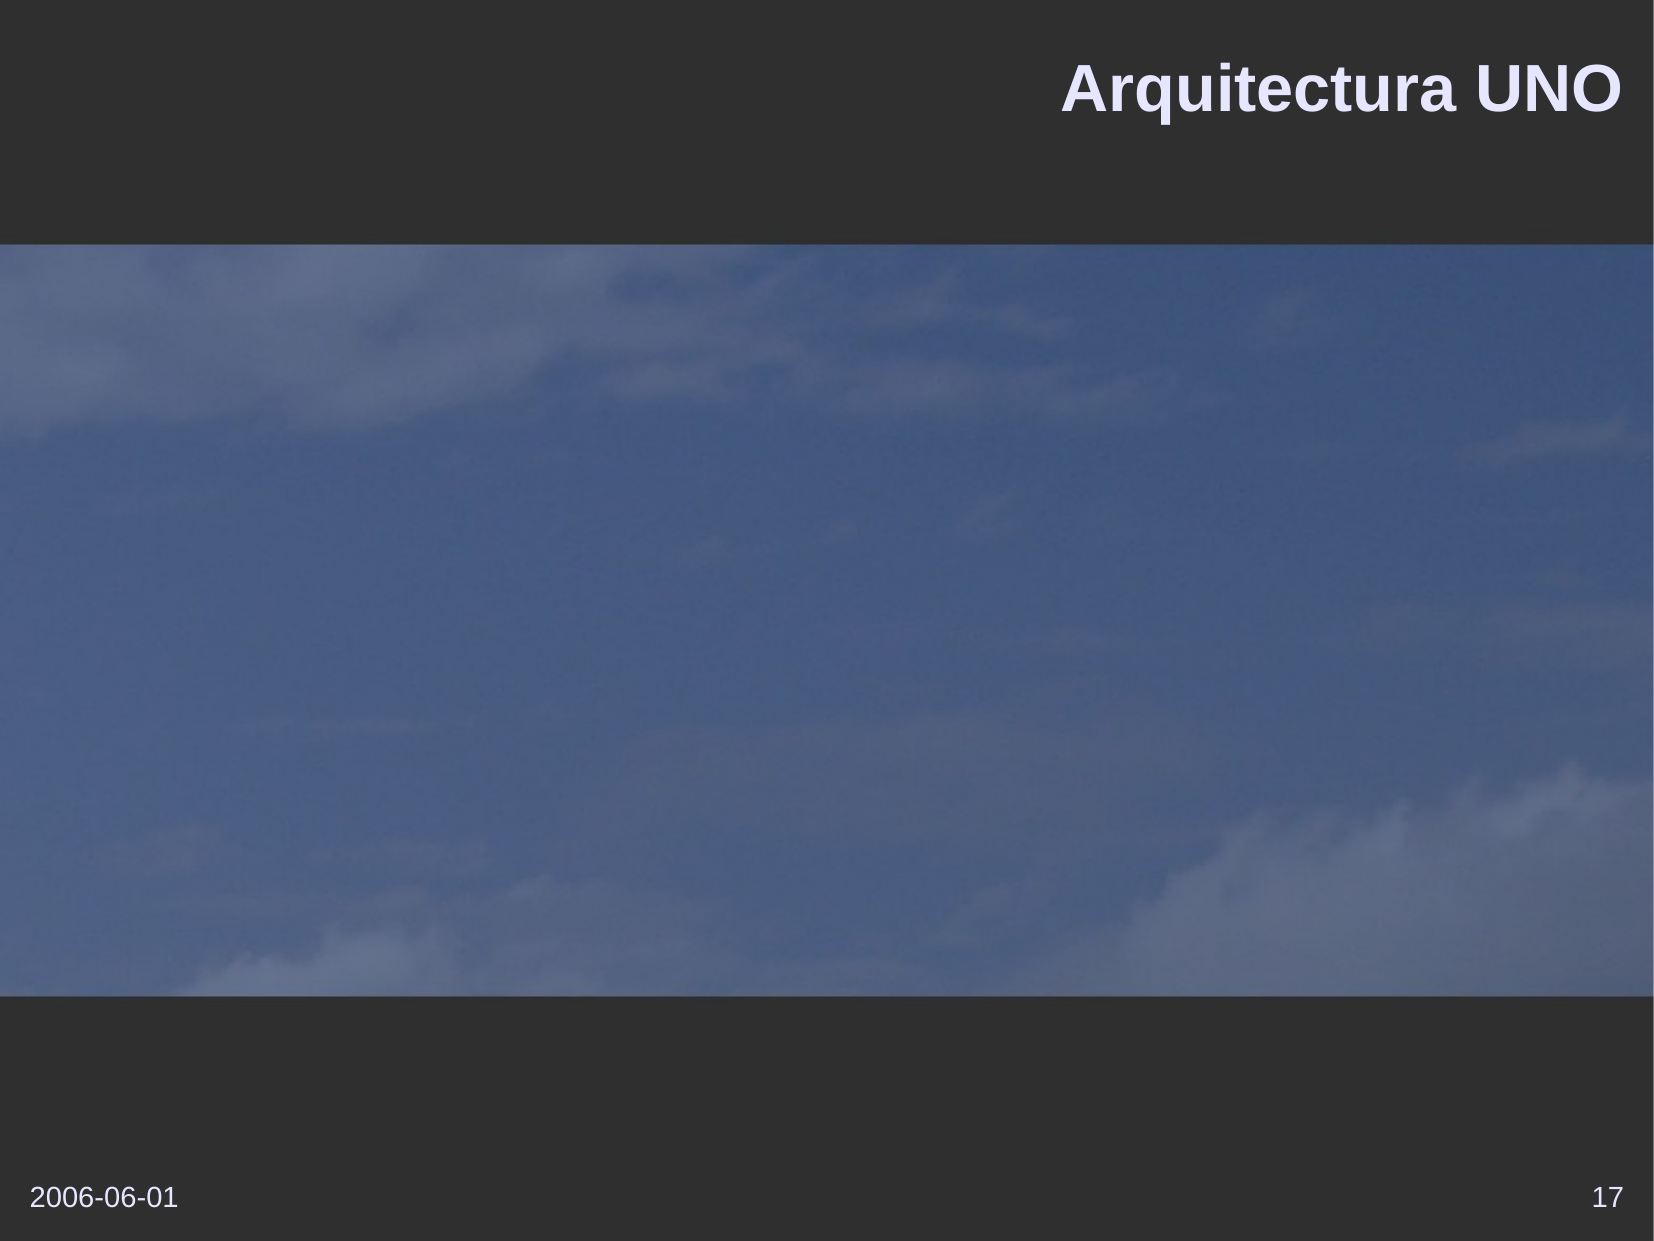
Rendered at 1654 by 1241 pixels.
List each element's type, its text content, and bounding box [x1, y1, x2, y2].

picture [0, 0, 1654, 1241]
title Arquitectura UNO [29, 36, 1625, 141]
